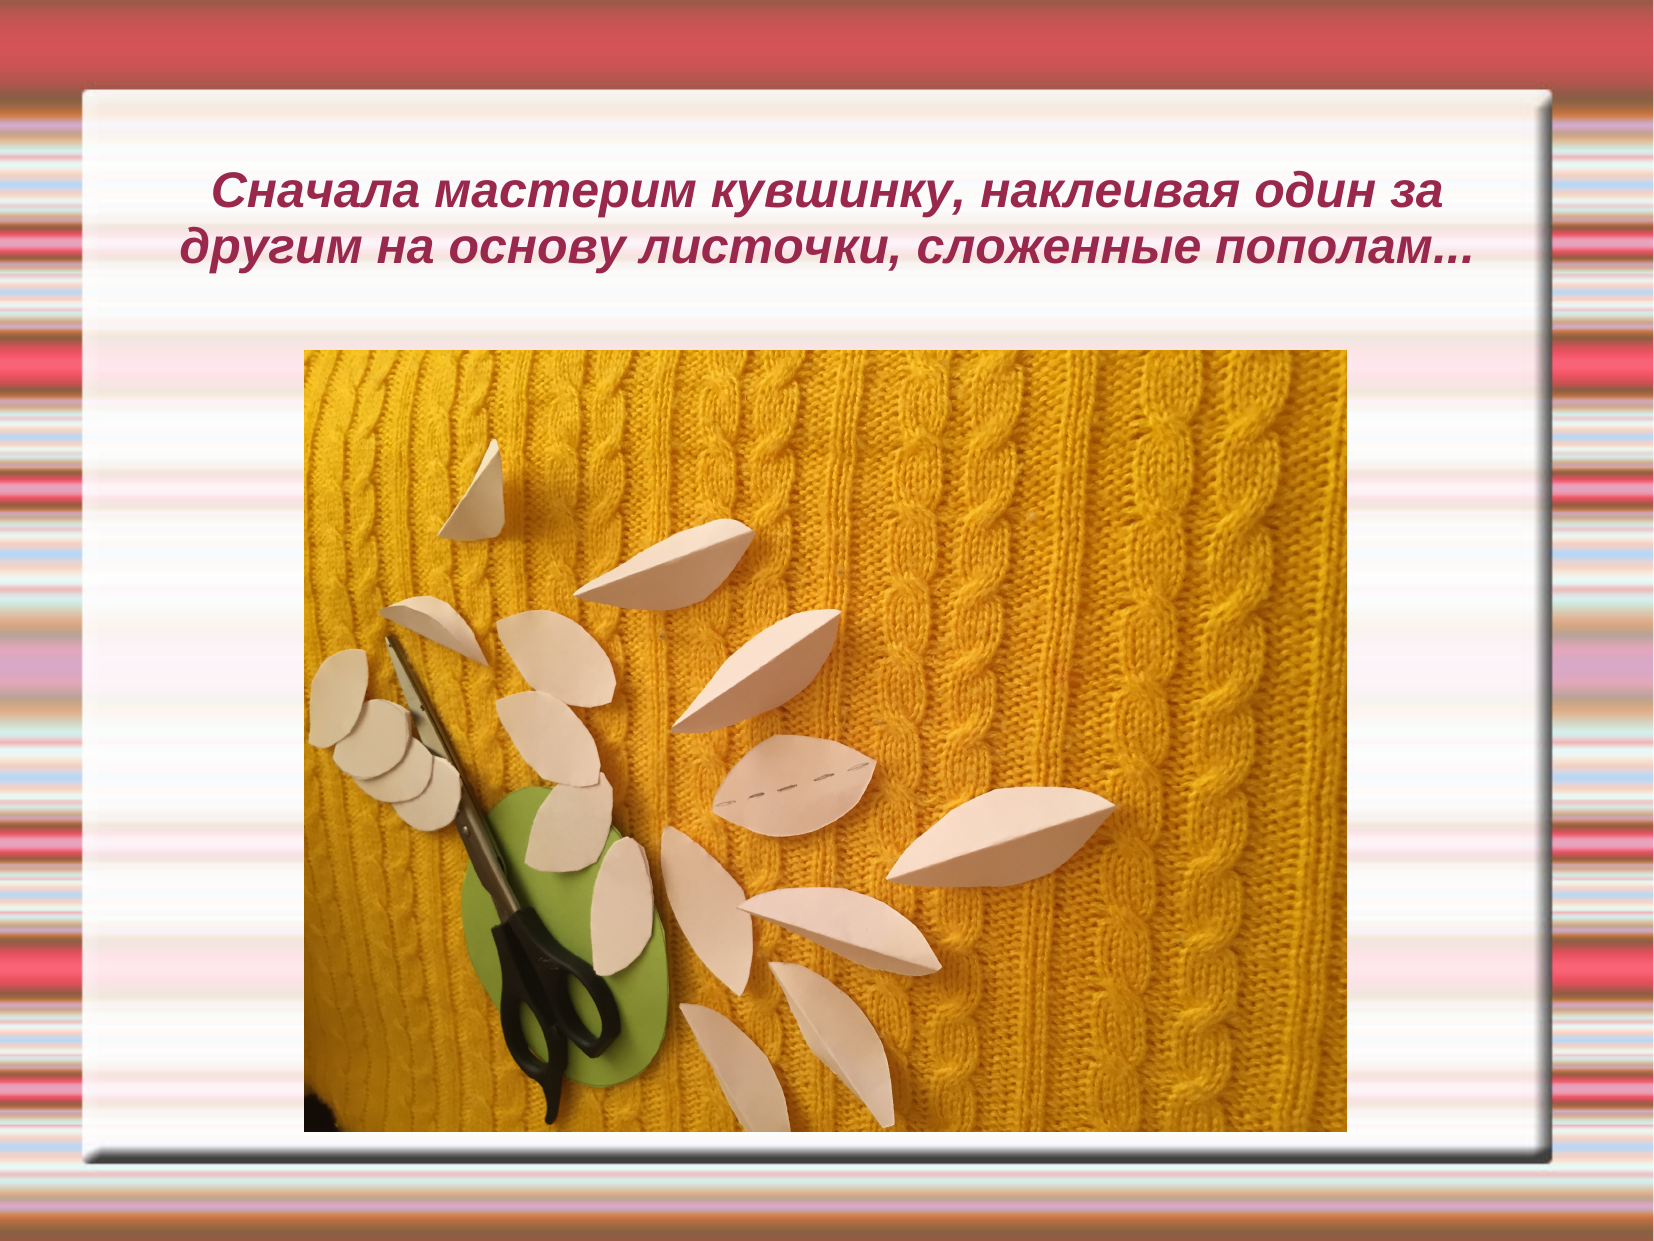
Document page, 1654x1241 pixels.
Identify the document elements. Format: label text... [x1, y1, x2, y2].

picture [0, 0, 1654, 1241]
title Сначала мастерим кувшинку, наклеивая один за другим на основу листочки, сложенные пополам... [121, 114, 1534, 322]
